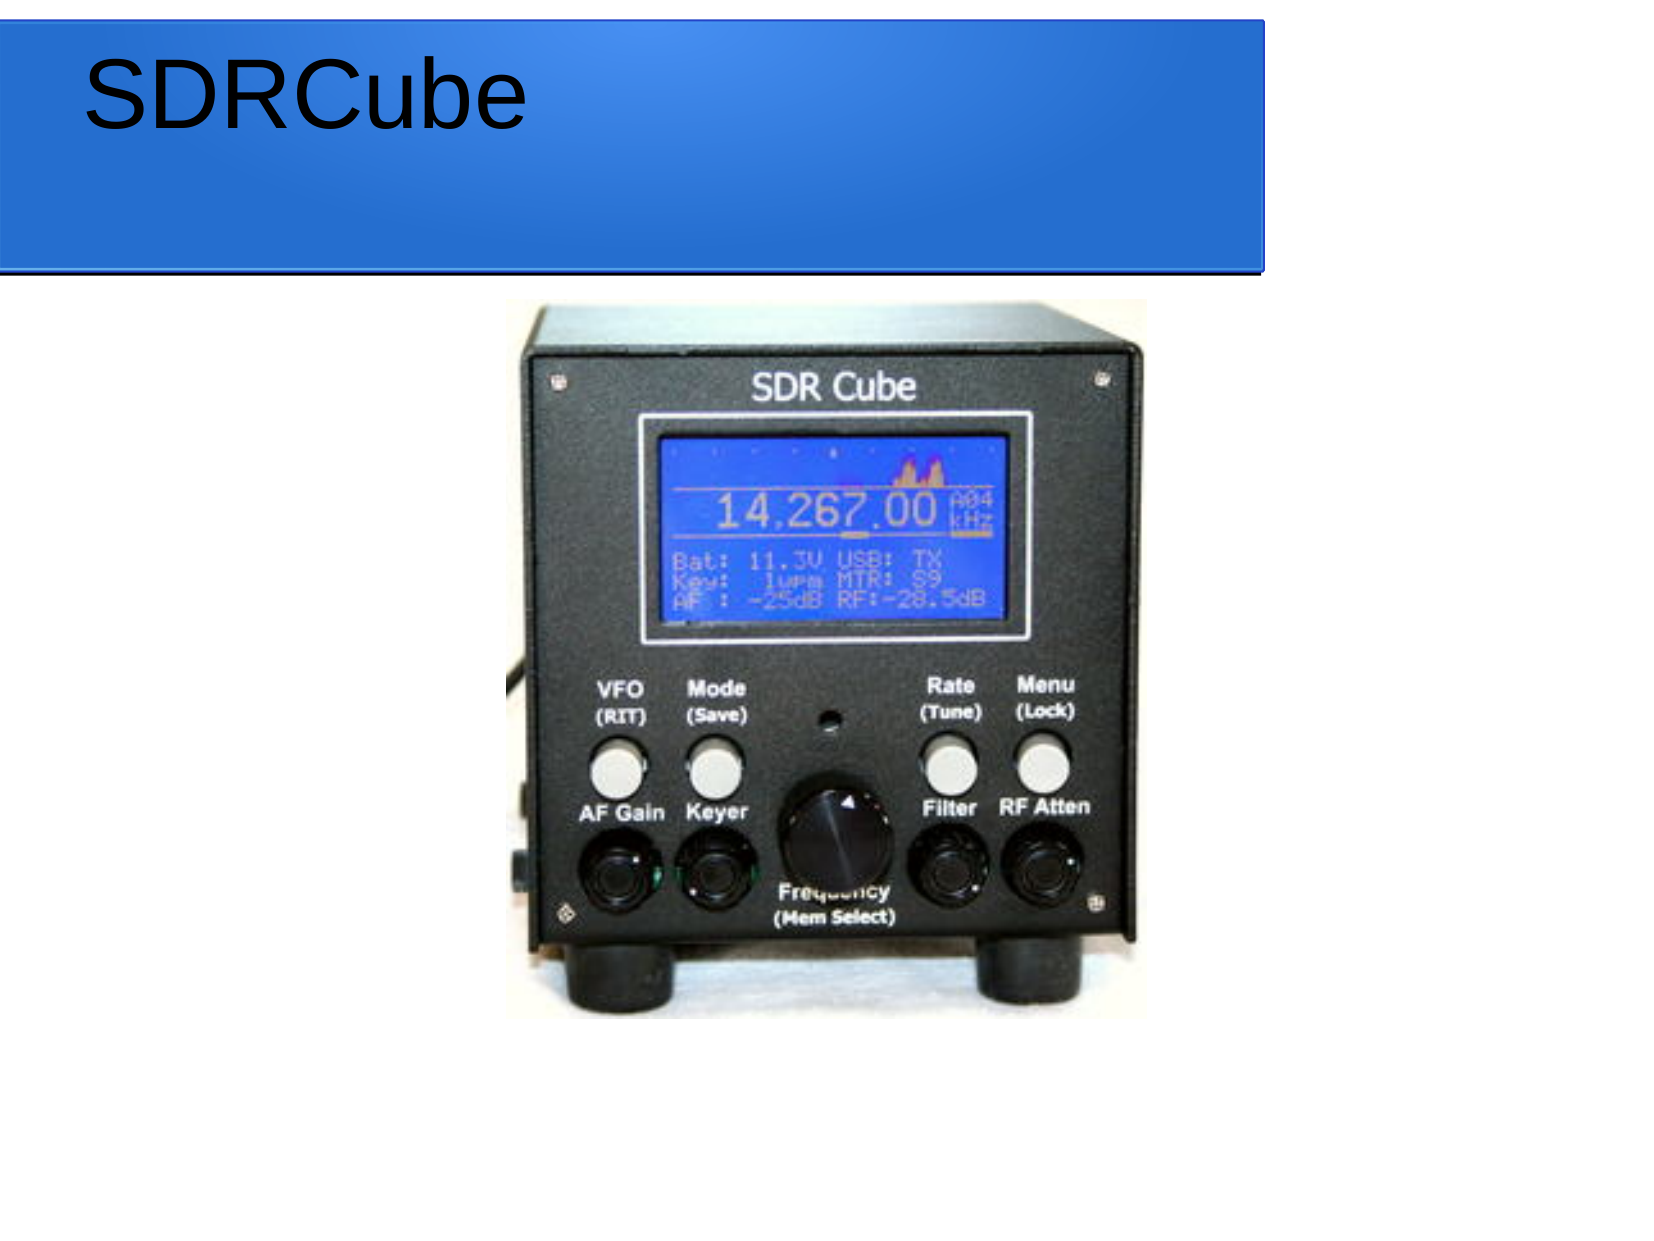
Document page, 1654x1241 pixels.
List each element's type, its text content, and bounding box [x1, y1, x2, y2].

title SDRCube [82, 38, 1235, 261]
picture [506, 299, 1147, 1019]
